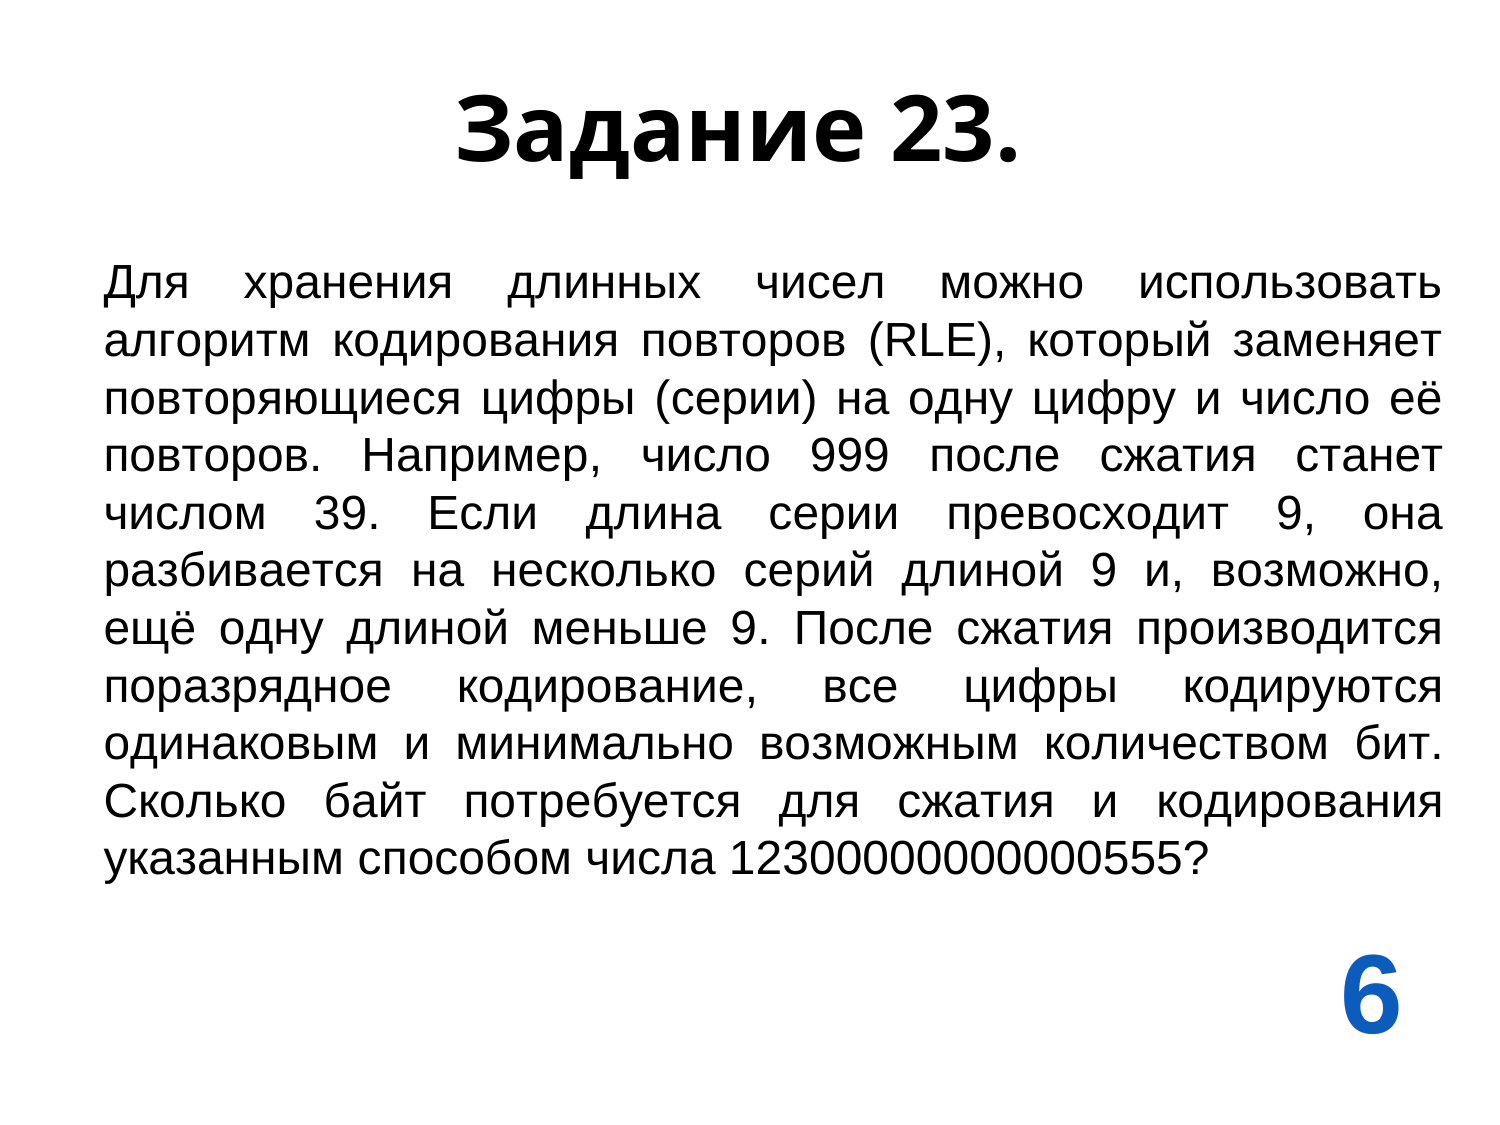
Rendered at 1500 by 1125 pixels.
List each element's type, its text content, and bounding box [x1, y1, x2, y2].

list Для хранения длинных чисел можно использовать алгоритм кодирования повторов (RLE), который заменяет повторяющиеся цифры (серии) на одну цифру и число её повторов. Например, число 999 после сжатия станет числом 39. Если длина серии превосходит 9, она разбивается на несколько серий длиной 9 и, возможно, ещё одну длиной меньше 9. После сжатия производится поразрядное кодирование, все цифры кодируются одинаковым и минимально возможным количеством бит. Сколько байт потребуется для сжатия и кодирования указанным способом числа 12300000000000555? [53, 243, 1459, 1083]
text_box 6 [1033, 913, 1418, 1064]
title Задание 23. [75, 62, 1426, 243]
